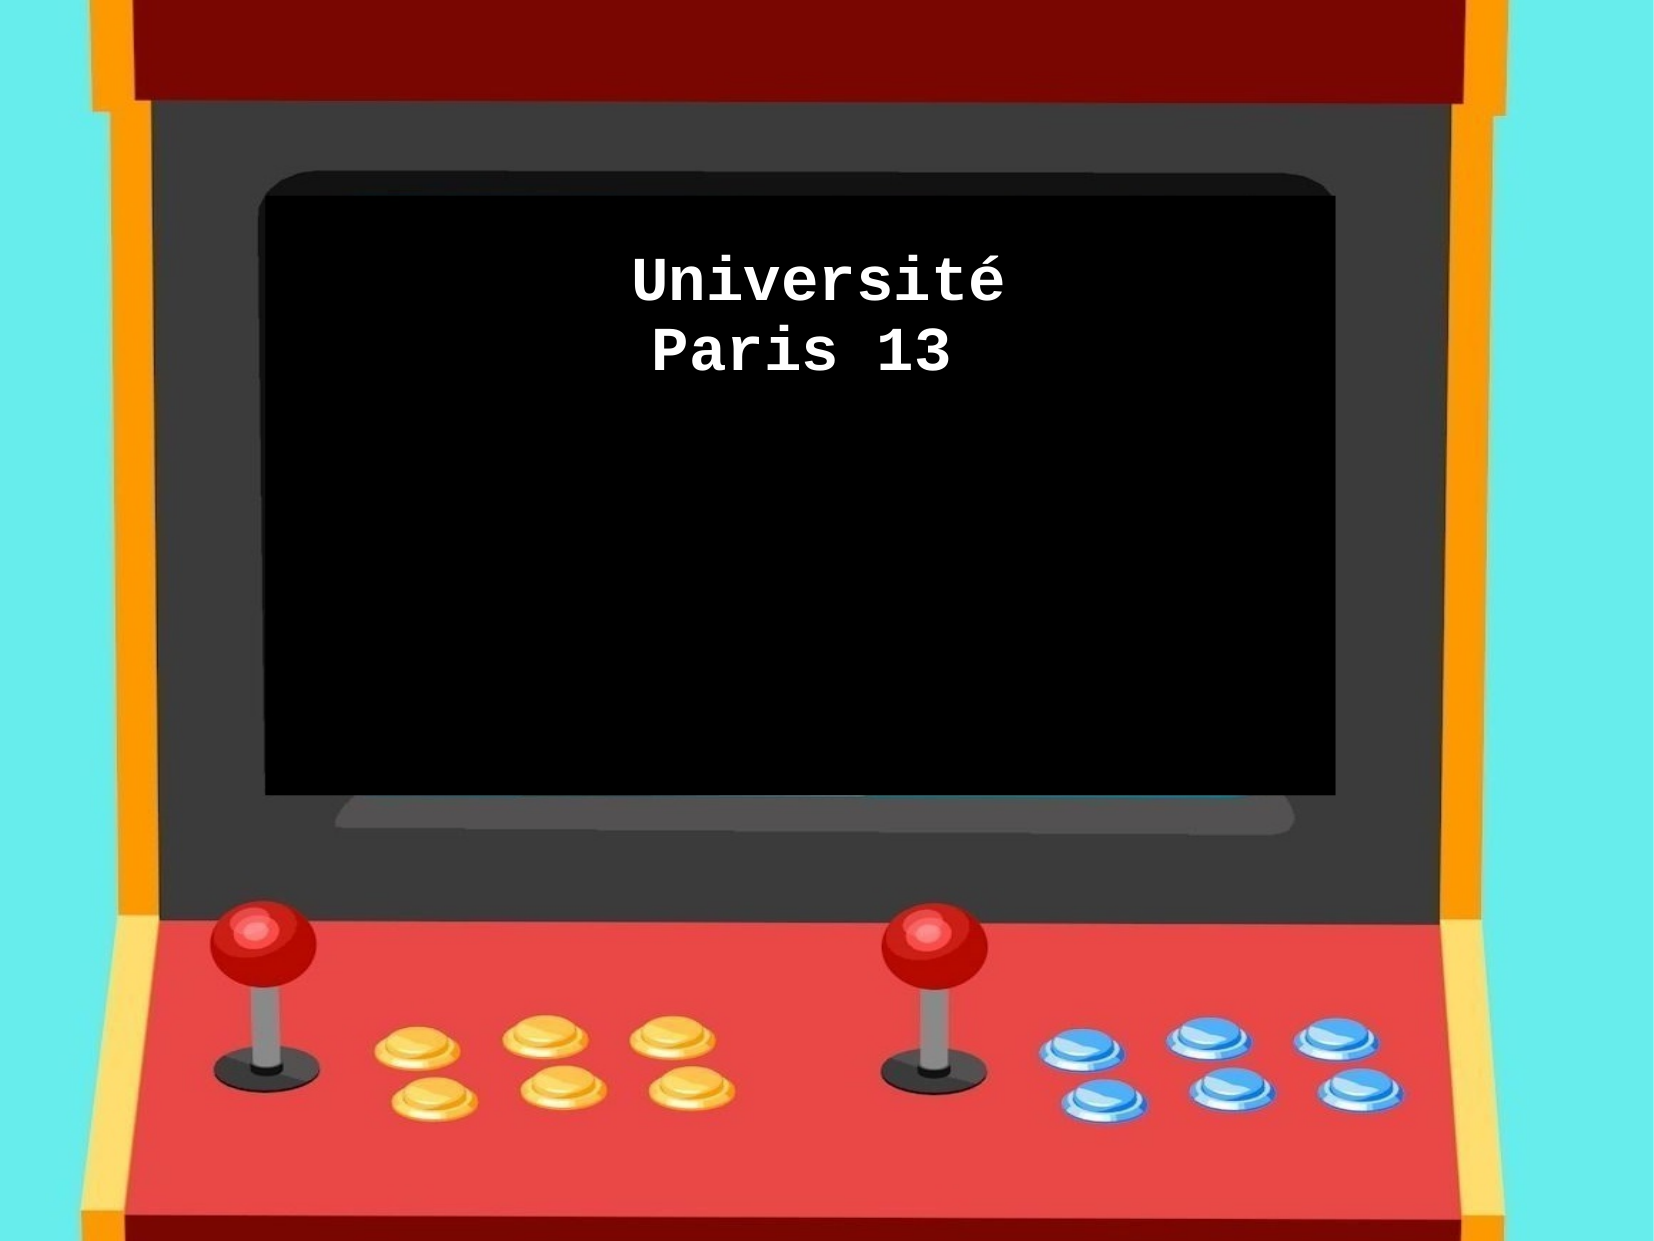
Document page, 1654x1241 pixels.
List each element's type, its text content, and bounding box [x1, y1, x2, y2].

text_box Université Paris 13 [377, 236, 1323, 608]
picture [0, 0, 1654, 1241]
